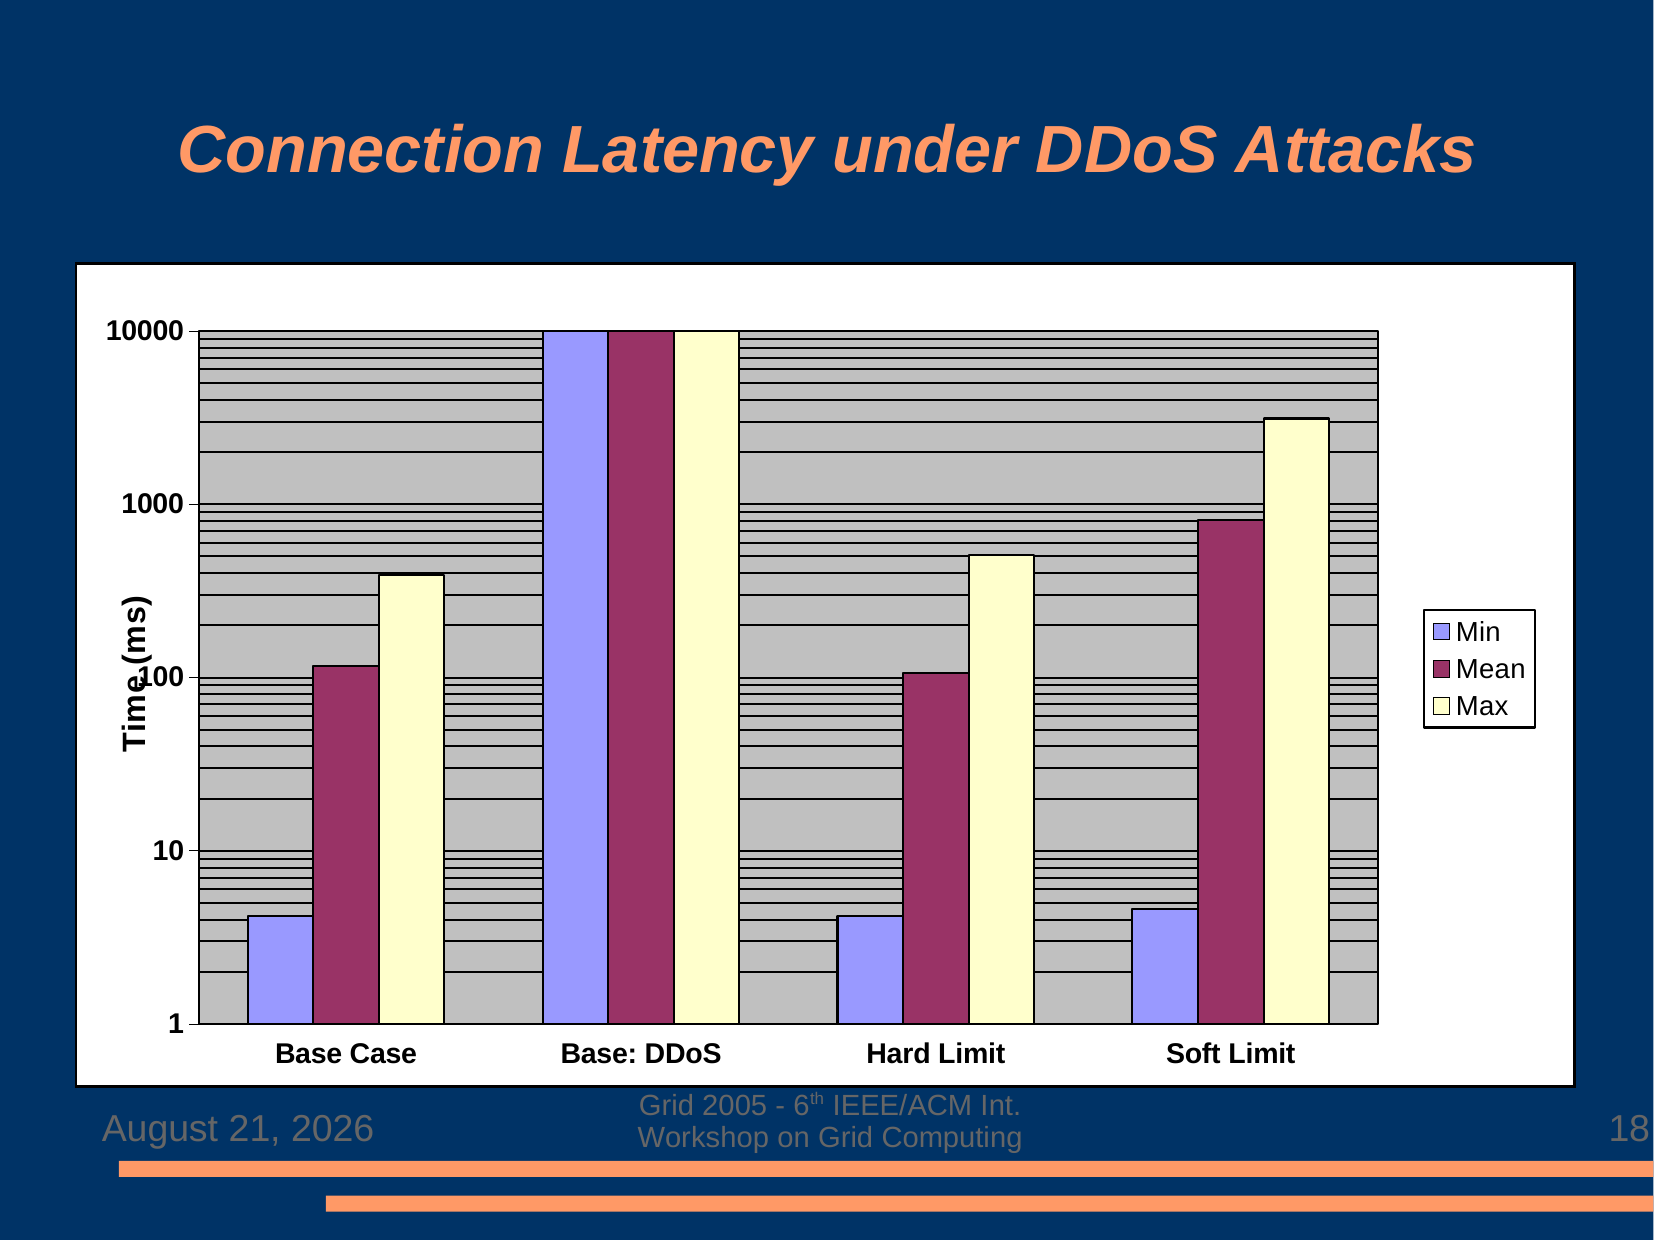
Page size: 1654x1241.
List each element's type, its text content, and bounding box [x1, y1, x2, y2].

title Connection Latency under DDoS Attacks [121, 46, 1534, 254]
chart [75, 262, 1576, 1088]
